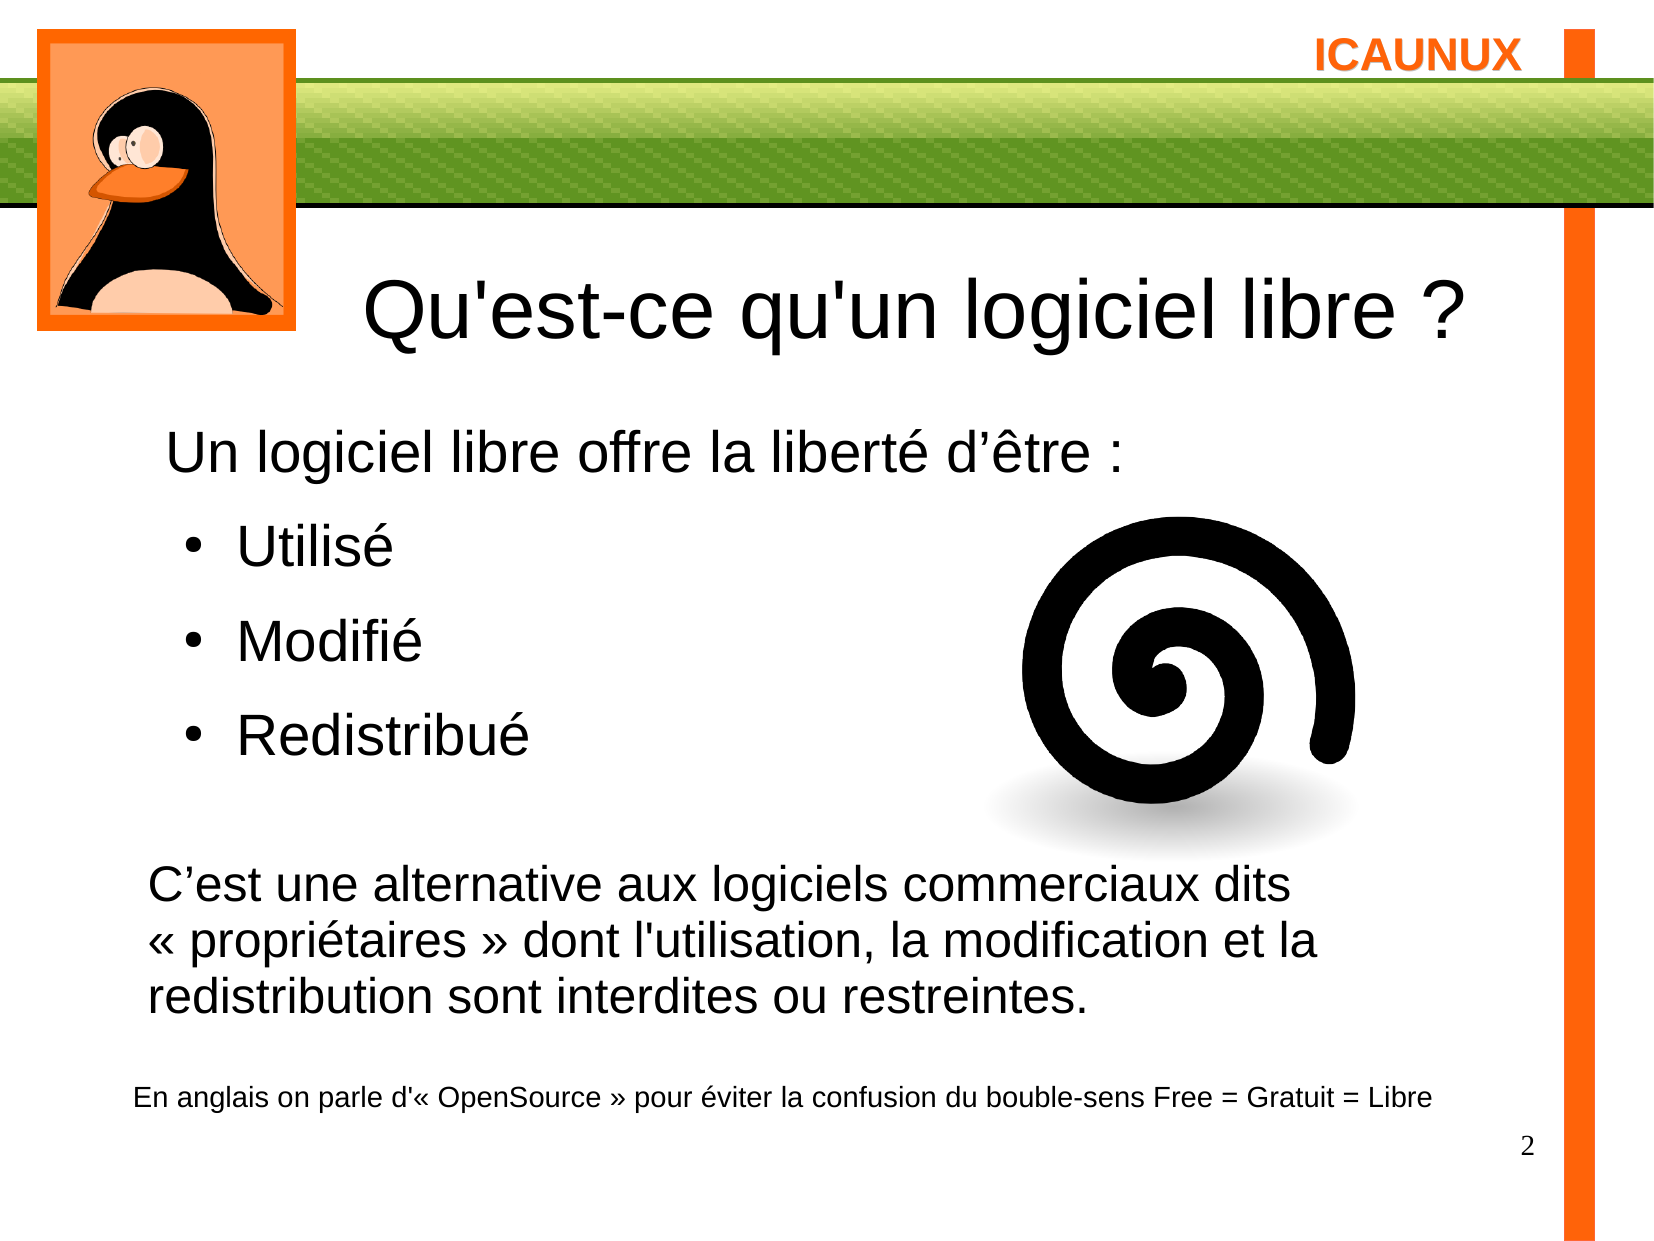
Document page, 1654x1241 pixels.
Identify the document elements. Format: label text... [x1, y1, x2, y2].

list C’est une alternative aux logiciels commerciaux dits « propriétaires » dont l'utilisation, la modification et la redistribution sont interdites ou restreintes. [147, 856, 1447, 1073]
list Un logiciel libre offre la liberté d’être : Utilisé Modifié Redistribué [165, 419, 1406, 900]
title Qu'est-ce qu'un logiciel libre ? [324, 235, 1506, 384]
picture [0, 29, 1654, 331]
text_box En anglais on parle d'« OpenSource » pour éviter la confusion du bouble-sens Free = Gratuit = Libre [118, 1073, 1477, 1152]
